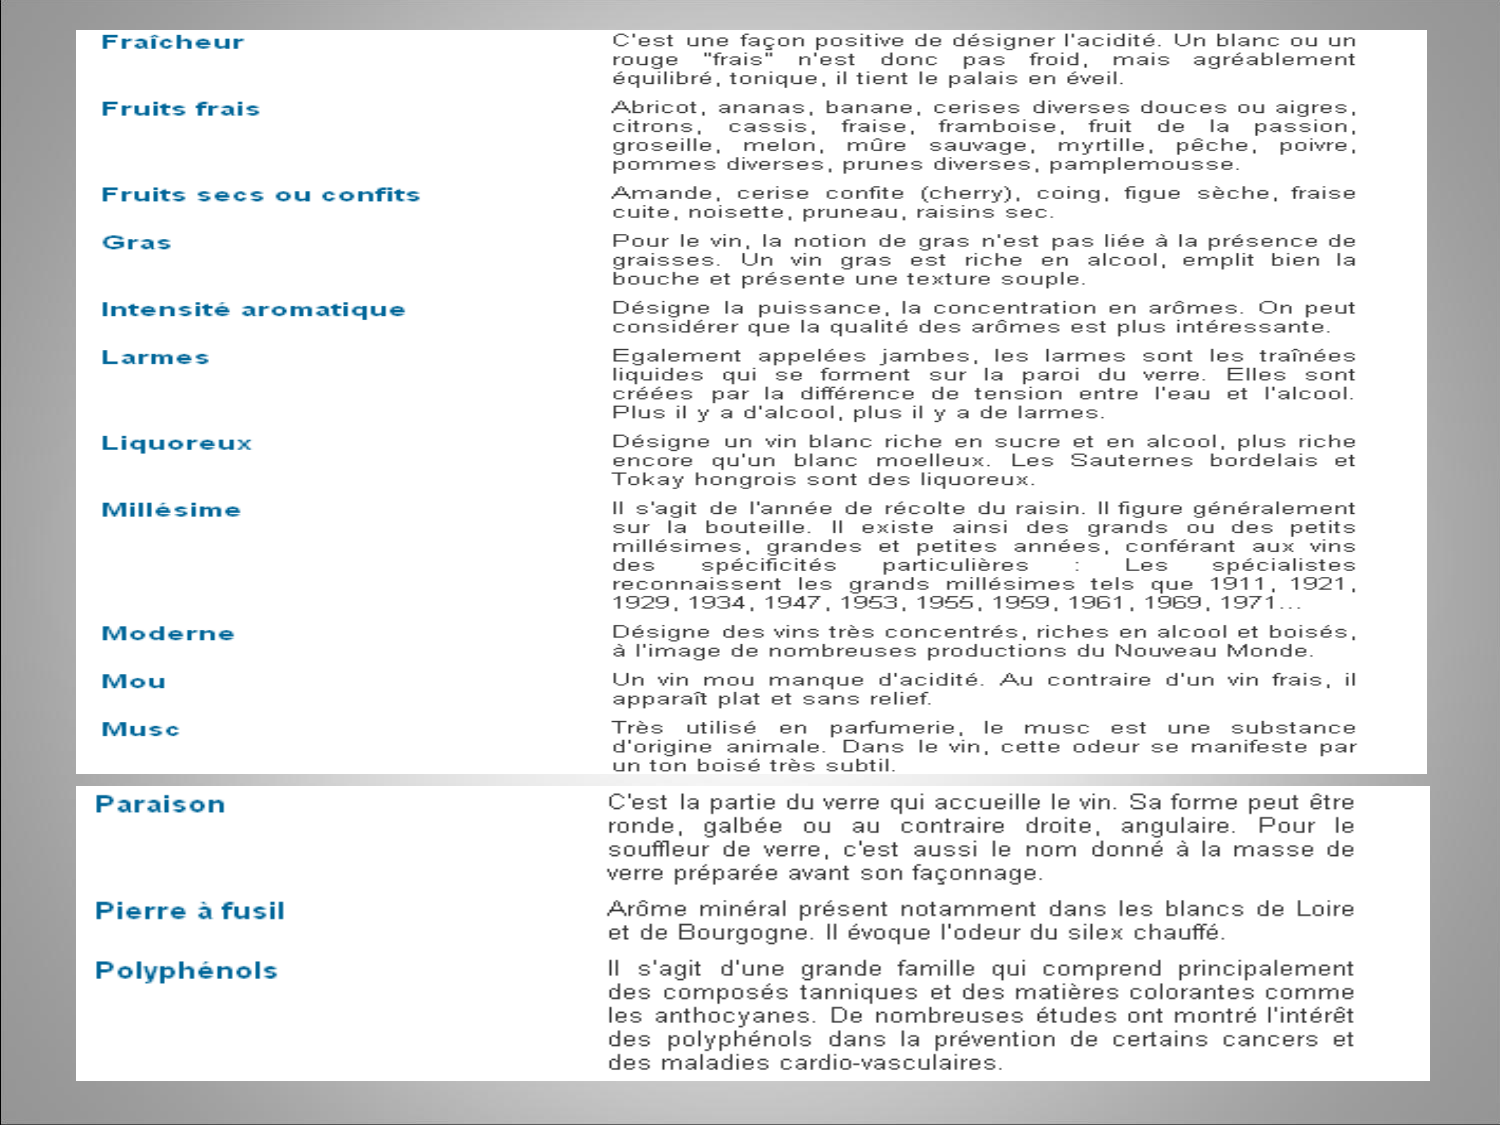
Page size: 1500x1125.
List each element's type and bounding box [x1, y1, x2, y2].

picture [0, 0, 1500, 1125]
text_box [76, 31, 1427, 774]
